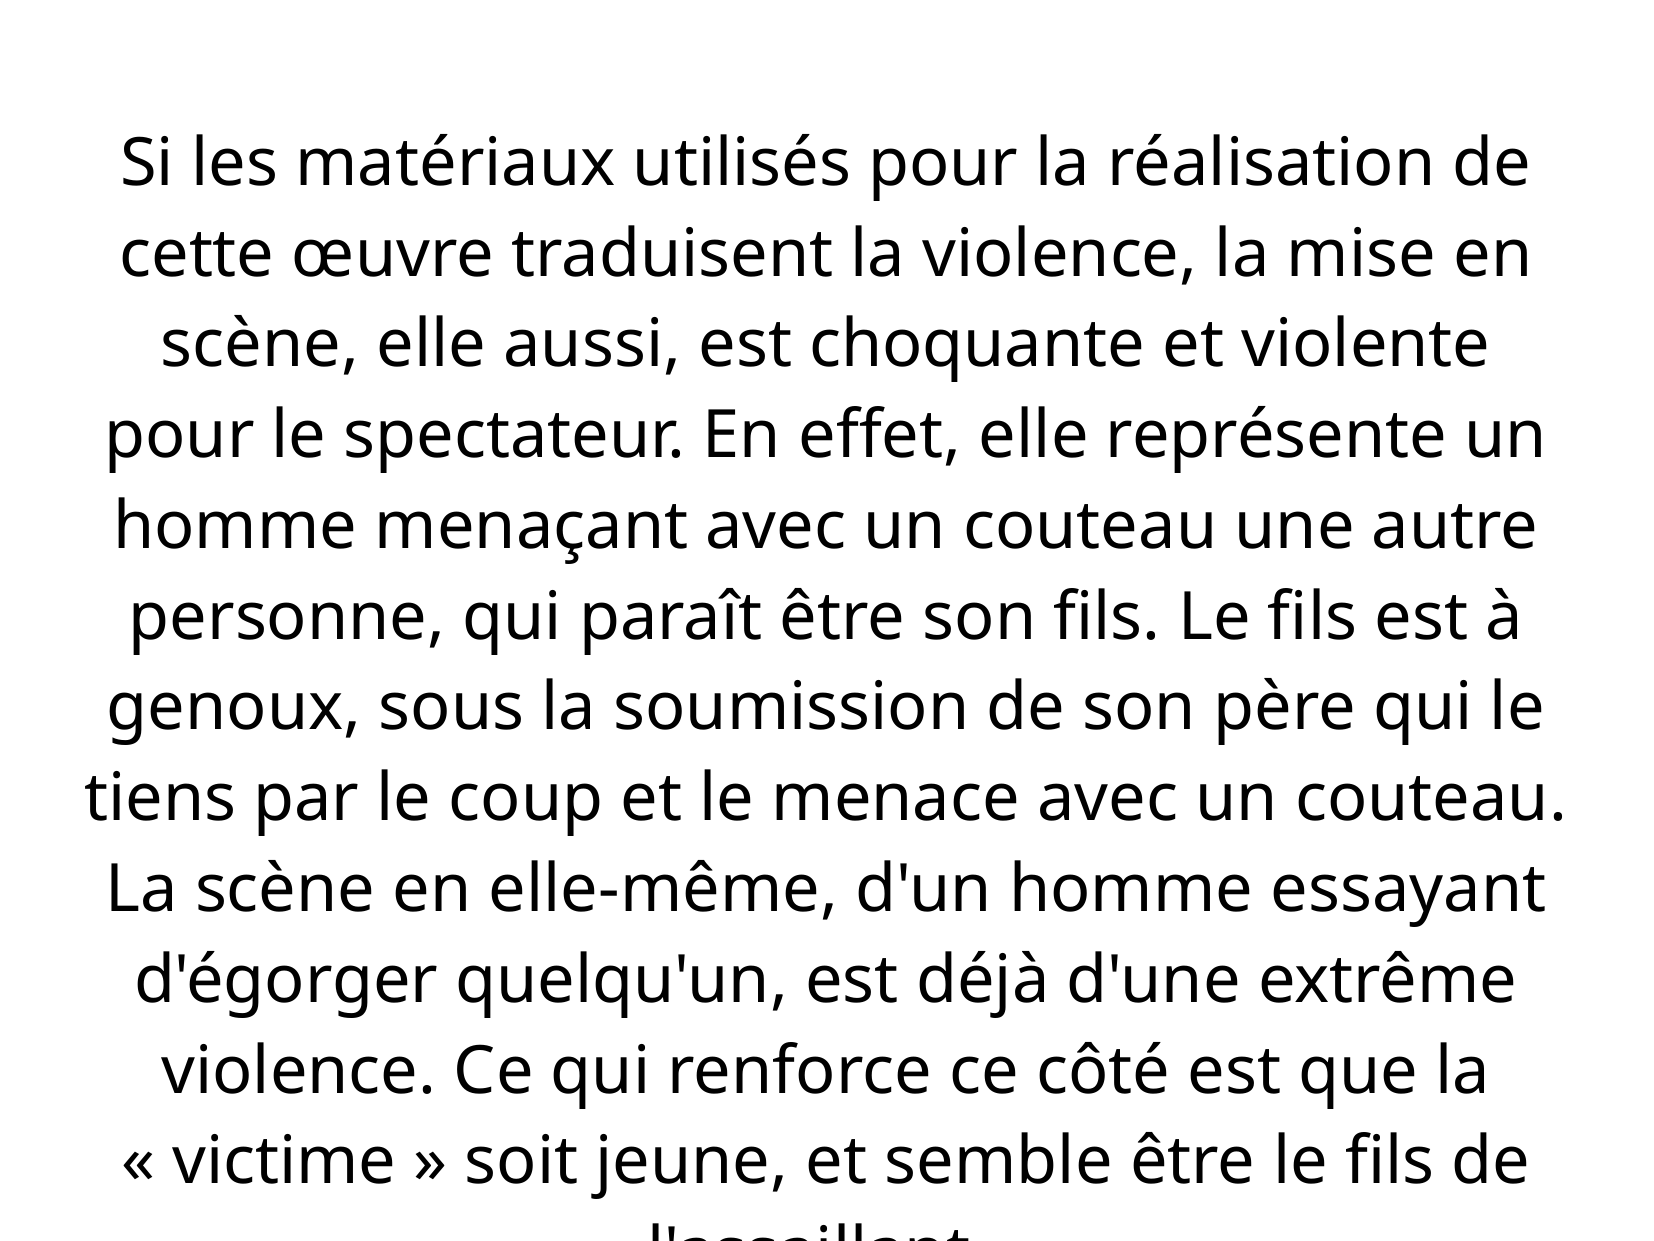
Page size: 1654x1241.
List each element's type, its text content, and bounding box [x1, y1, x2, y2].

subtitle II- Une scène violente Si les matériaux utilisés pour la réalisation de cette œuvre traduisent la violence, la mise en scène, elle aussi, est choquante et violente pour le spectateur. En effet, elle représente un homme menaçant avec un couteau une autre personne, qui paraît être son fils. Le fils est à genoux, sous la soumission de son père qui le tiens par le coup et le menace avec un couteau. La scène en elle-même, d'un homme essayant d'égorger quelqu'un, est déjà d'une extrême violence. Ce qui renforce ce côté est que la « victime » soit jeune, et semble être le fils de l'assaillant. [82, 49, 1571, 1109]
